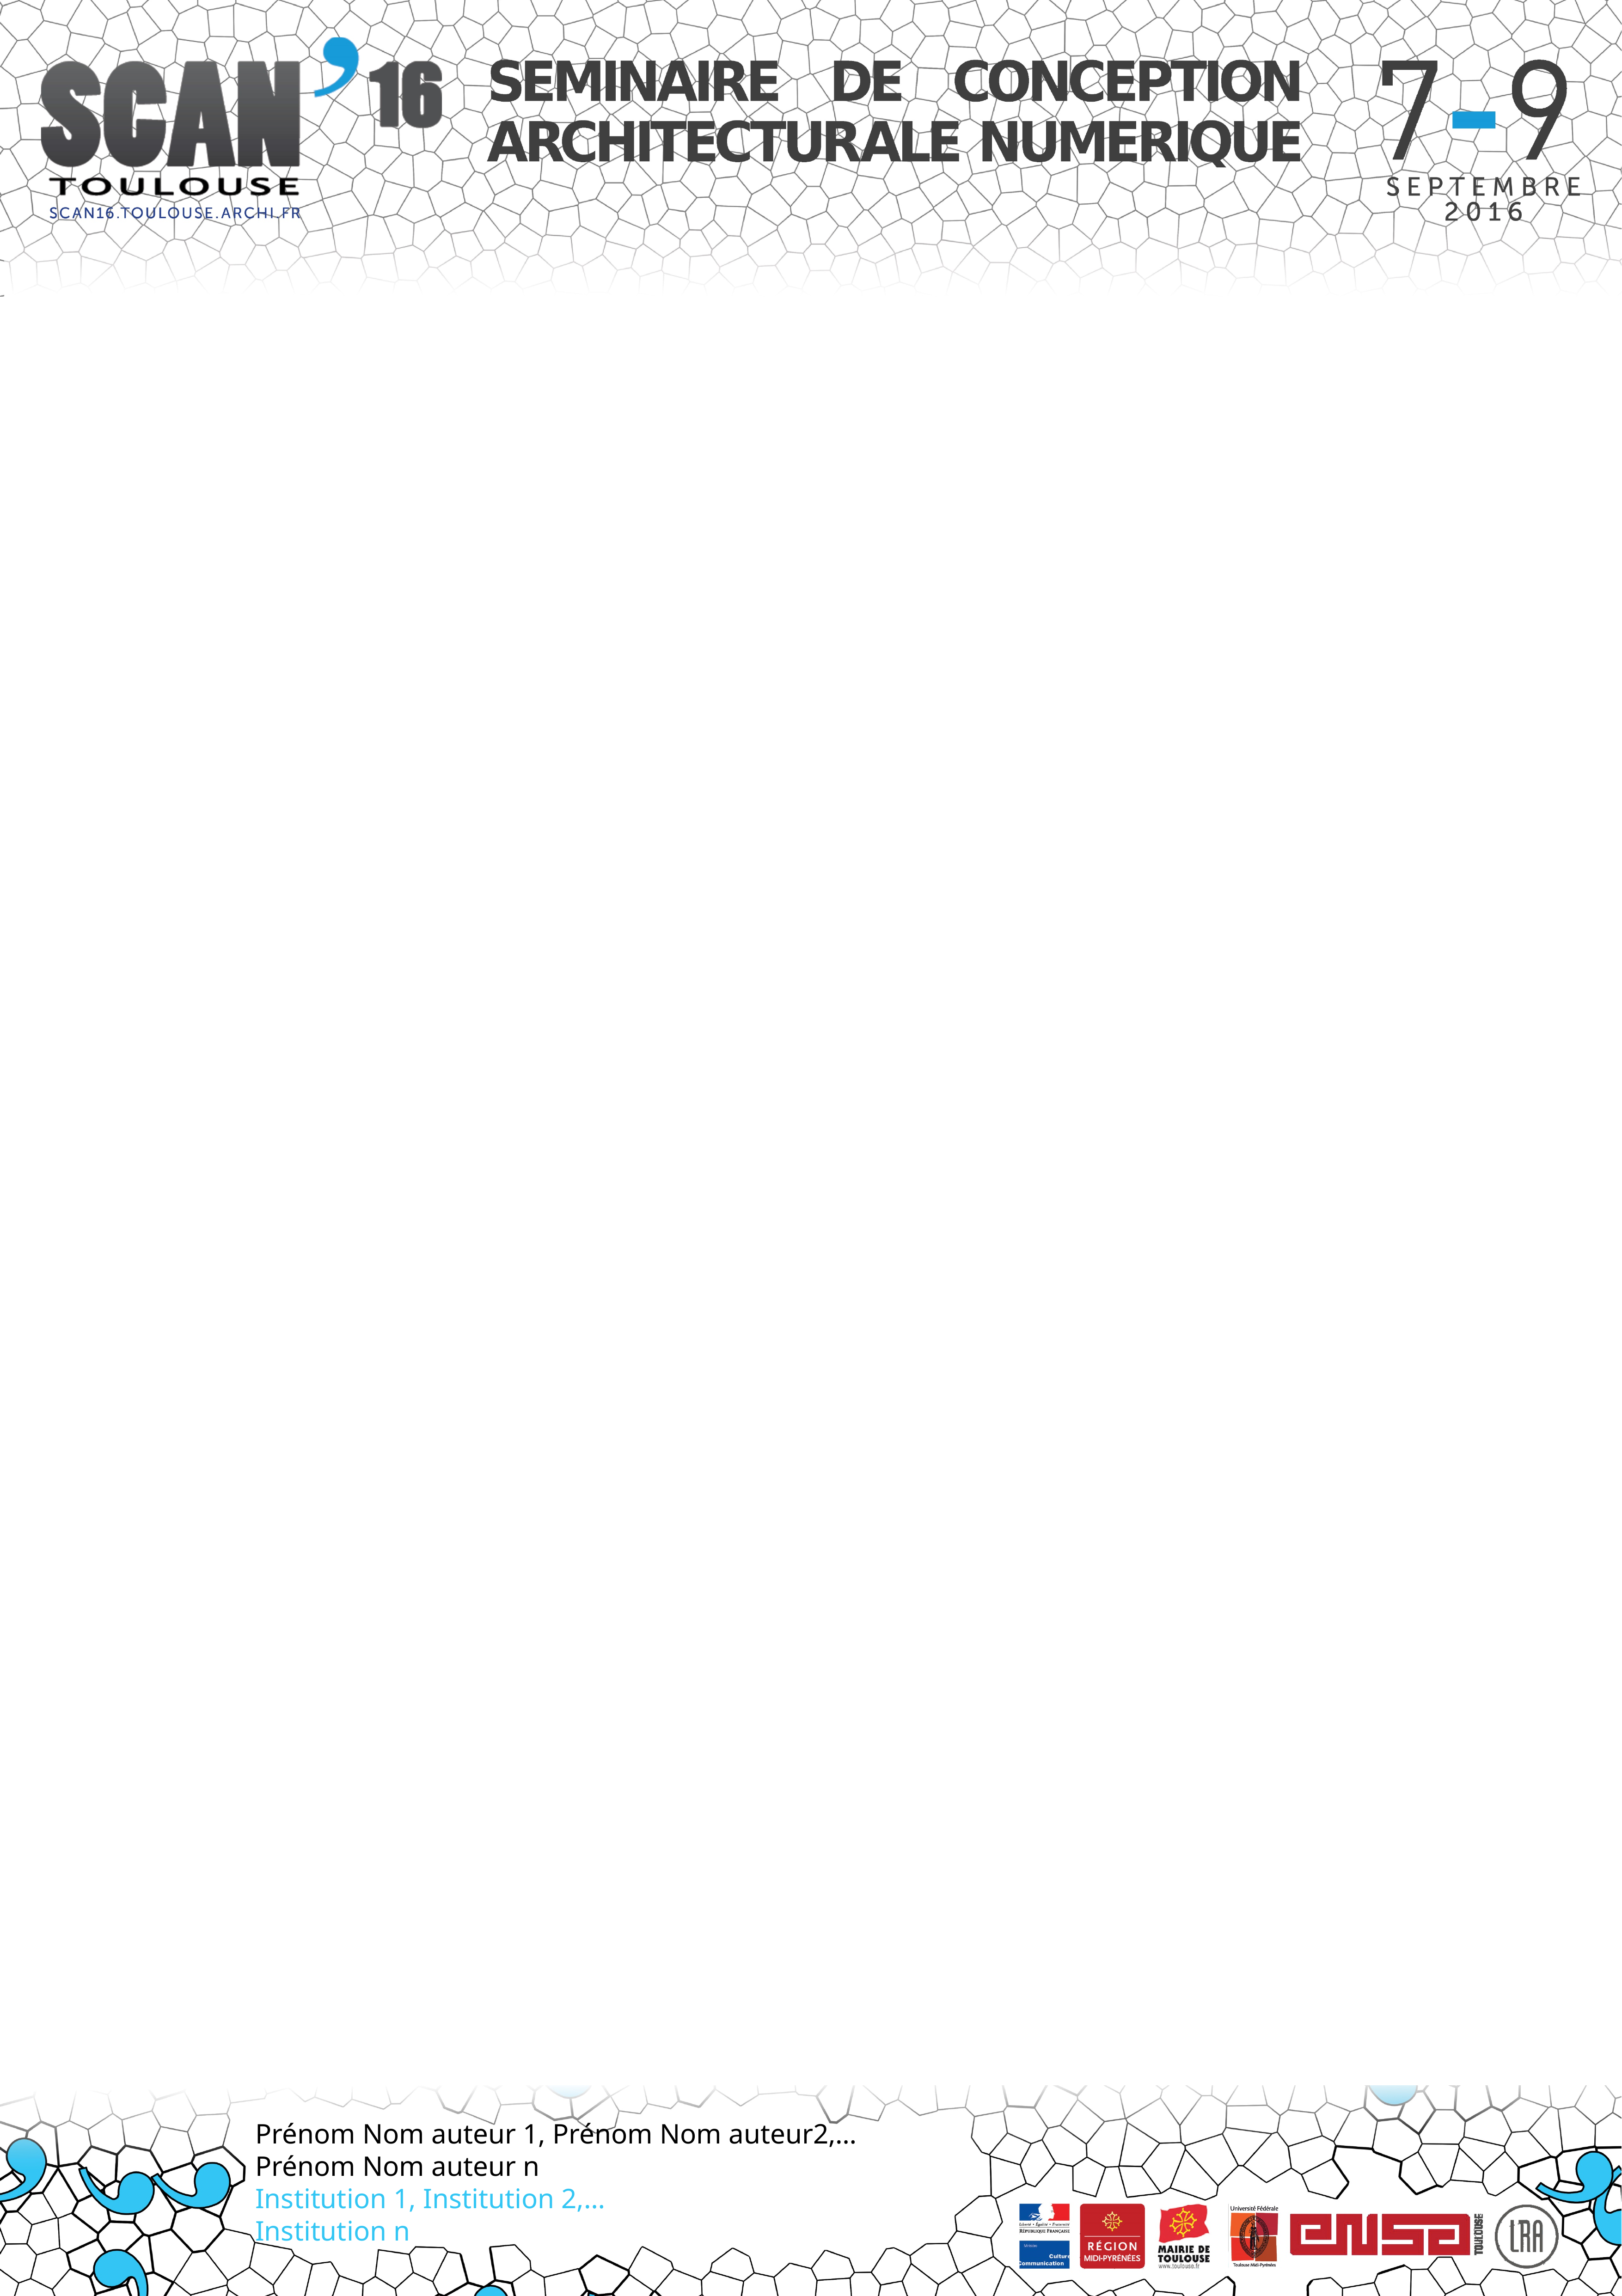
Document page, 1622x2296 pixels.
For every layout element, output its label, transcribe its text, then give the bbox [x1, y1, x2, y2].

picture [0, 0, 1622, 297]
text_box Prénom Nom auteur 1, Prénom Nom auteur2,… Prénom Nom auteur n [248, 2113, 969, 2178]
picture [0, 2085, 1622, 2296]
text_box Institution 1, Institution 2,… Institution n [248, 2178, 969, 2250]
